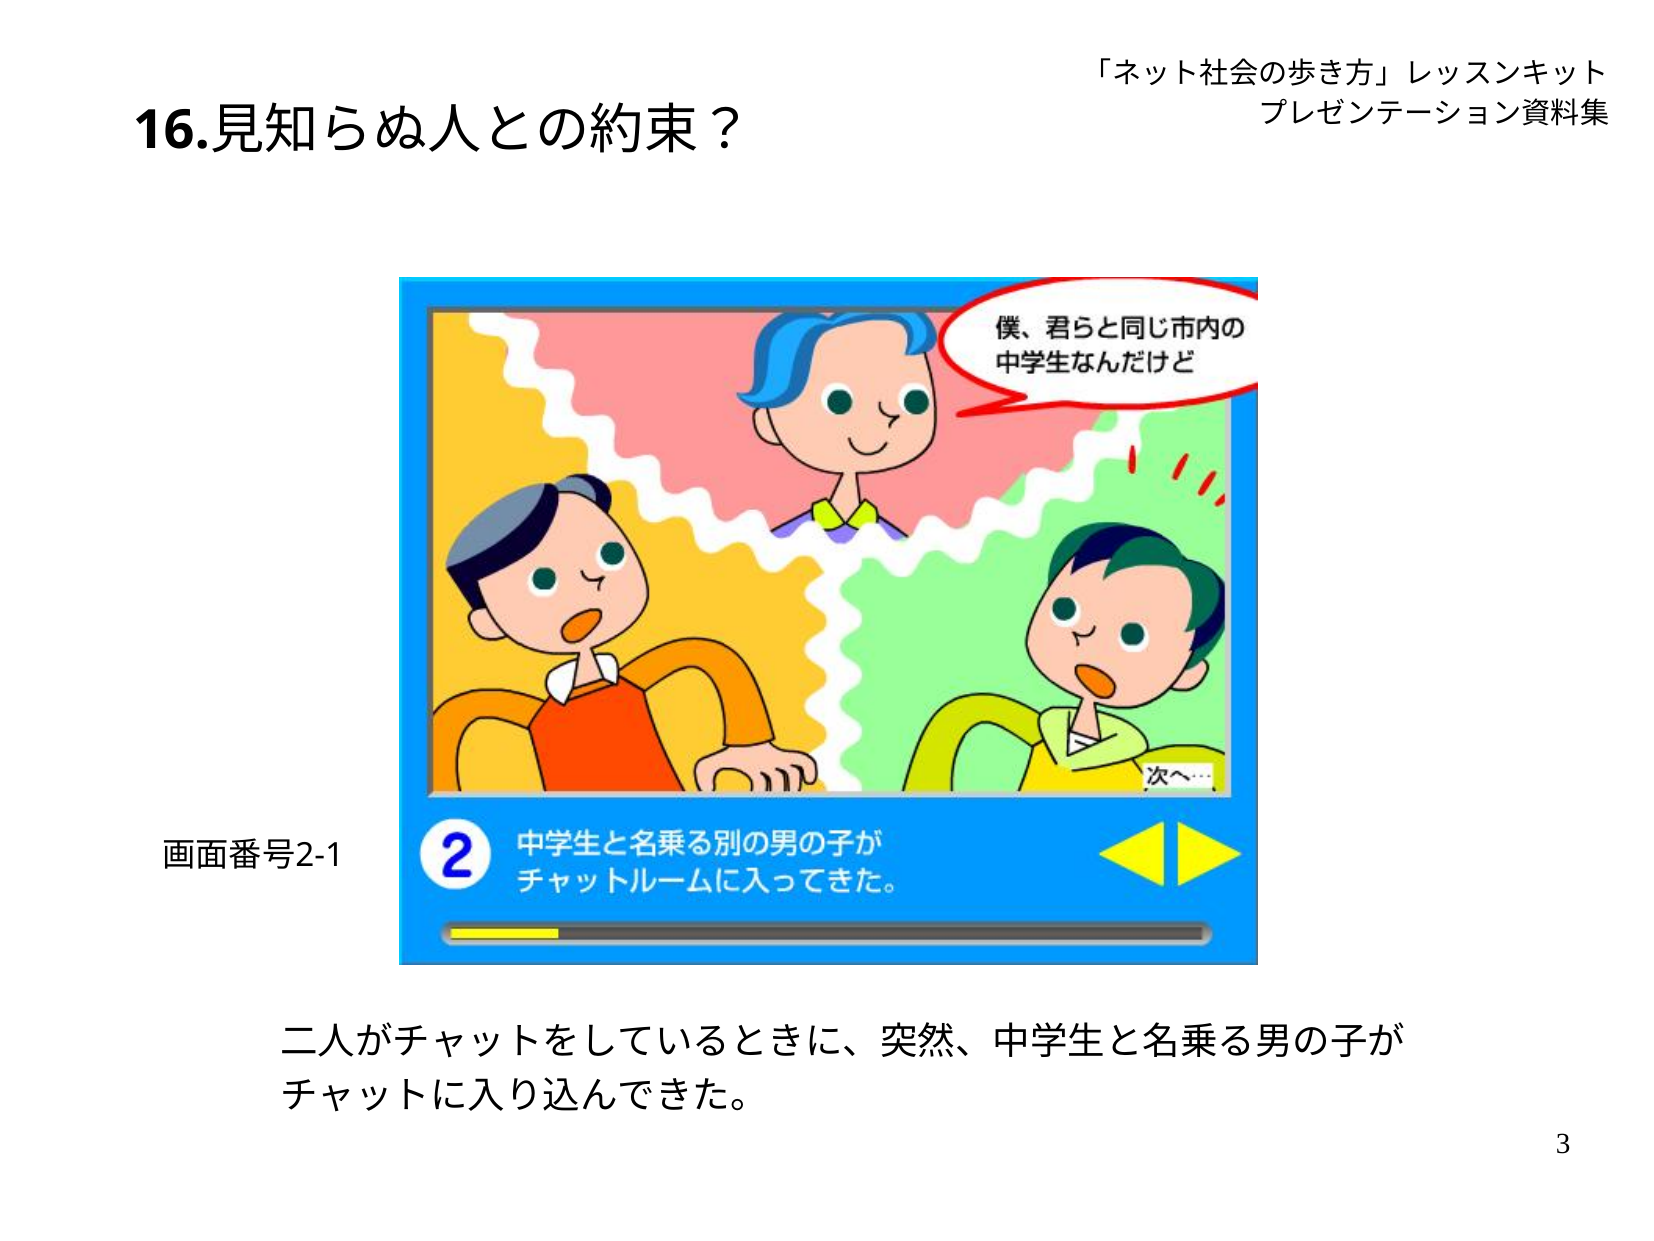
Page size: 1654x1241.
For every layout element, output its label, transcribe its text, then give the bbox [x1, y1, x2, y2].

text_box 二人がチャットをしているときに、突然、中学生と名乗る男の子がチャットに入り込んできた。 [265, 1003, 1447, 1128]
picture [399, 277, 1258, 965]
text_box 「ネット社会の歩き方」レッスンキット プレゼンテーション資料集 [1062, 44, 1625, 139]
text_box 16.見知らぬ人との約束？ [118, 88, 1241, 169]
text_box 画面番号2-1 [147, 826, 384, 882]
